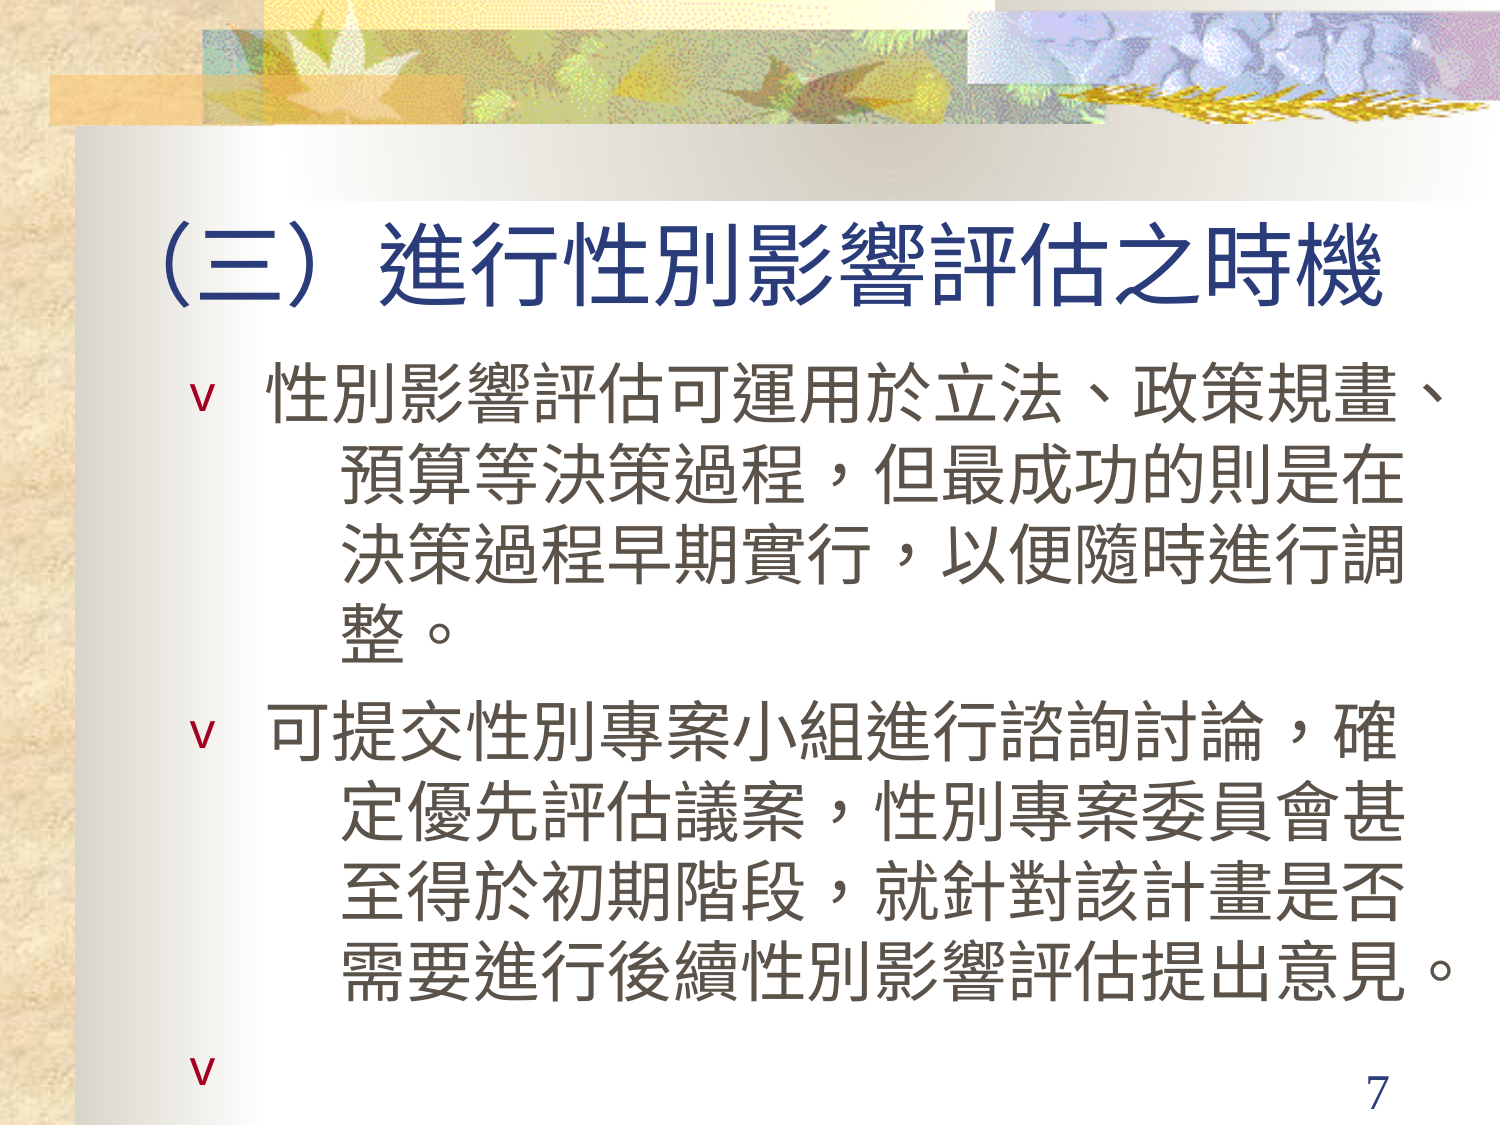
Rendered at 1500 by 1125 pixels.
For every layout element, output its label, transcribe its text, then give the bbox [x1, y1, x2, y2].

title （三）進行性別影響評估之時機 [87, 137, 1451, 325]
text_box [1350, 1052, 1500, 1125]
list 性別影響評估可運用於立法、政策規畫、預算等決策過程，但最成功的則是在決策過程早期實行，以便隨時進行調整。 可提交性別專案小組進行諮詢討論，確定優先評估議案，性別專案委員會甚至得於初期階段，就針對該計畫是否需要進行後續性別影響評估提出意見。 [174, 344, 1450, 1020]
